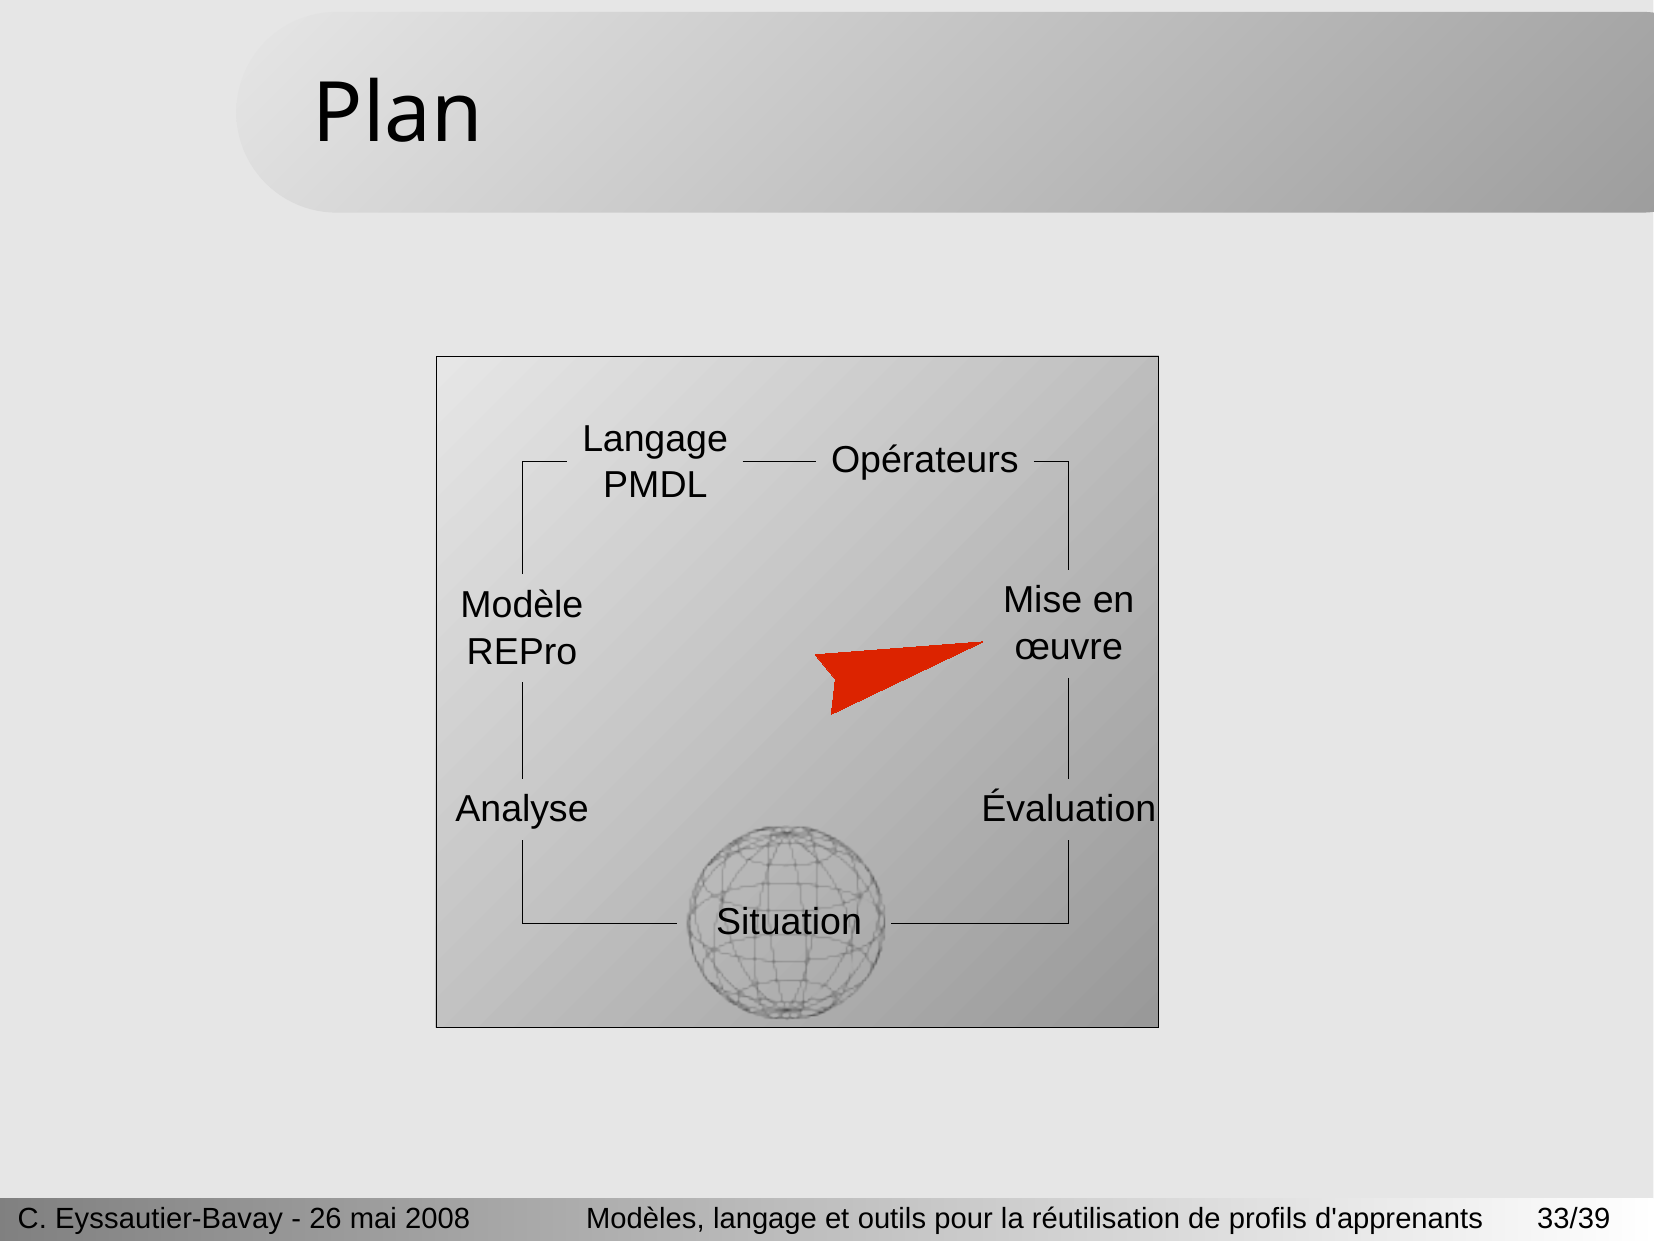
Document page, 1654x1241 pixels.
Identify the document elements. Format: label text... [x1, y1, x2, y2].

title Plan [312, 5, 1654, 214]
chart [415, 351, 1169, 1046]
text_box [815, 641, 983, 715]
